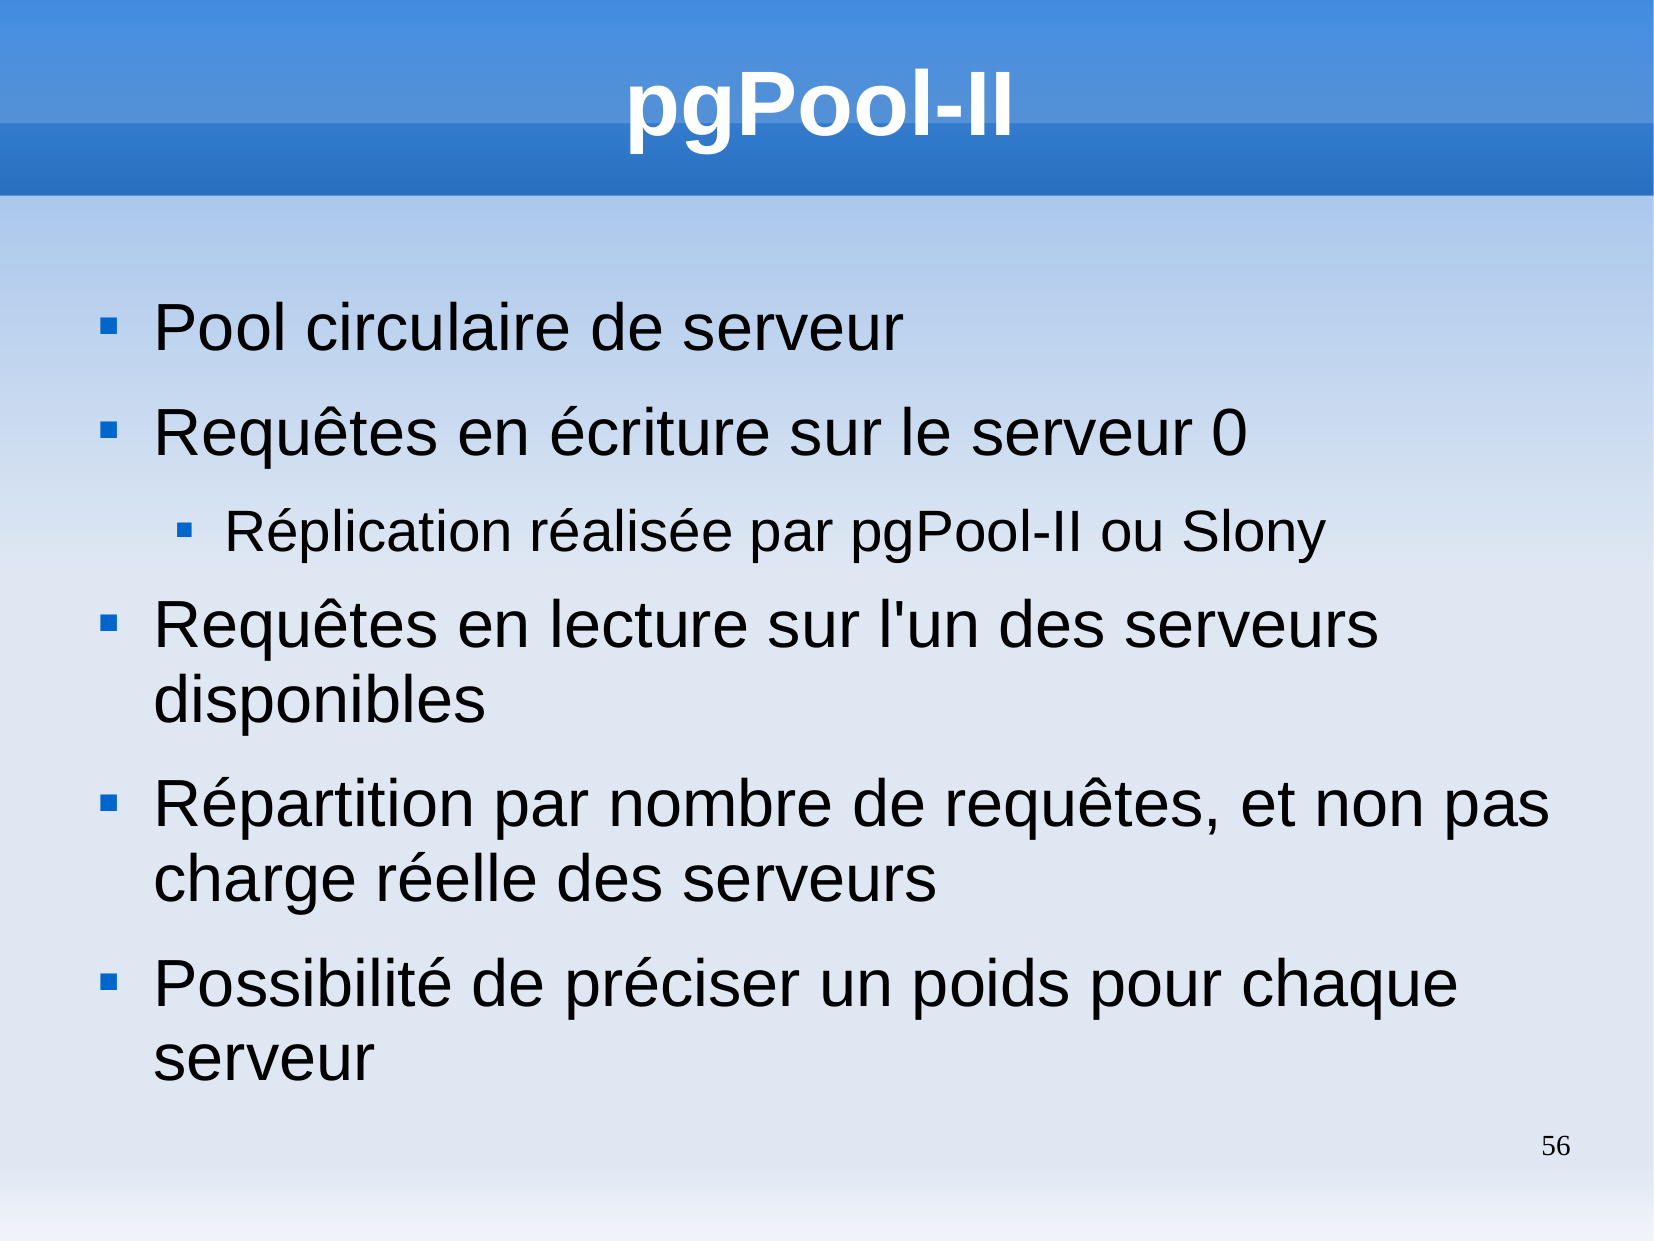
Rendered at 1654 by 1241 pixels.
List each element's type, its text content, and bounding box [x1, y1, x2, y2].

title pgPool-II [76, 7, 1565, 200]
picture [0, 0, 1654, 1241]
list Pool circulaire de serveur Requêtes en écriture sur le serveur 0 Réplication réalisée par pgPool-II ou Slony Requêtes en lecture sur l'un des serveurs disponibles Répartition par nombre de requêtes, et non pas charge réelle des serveurs Possibilité de préciser un poids pour chaque serveur [82, 290, 1571, 1096]
